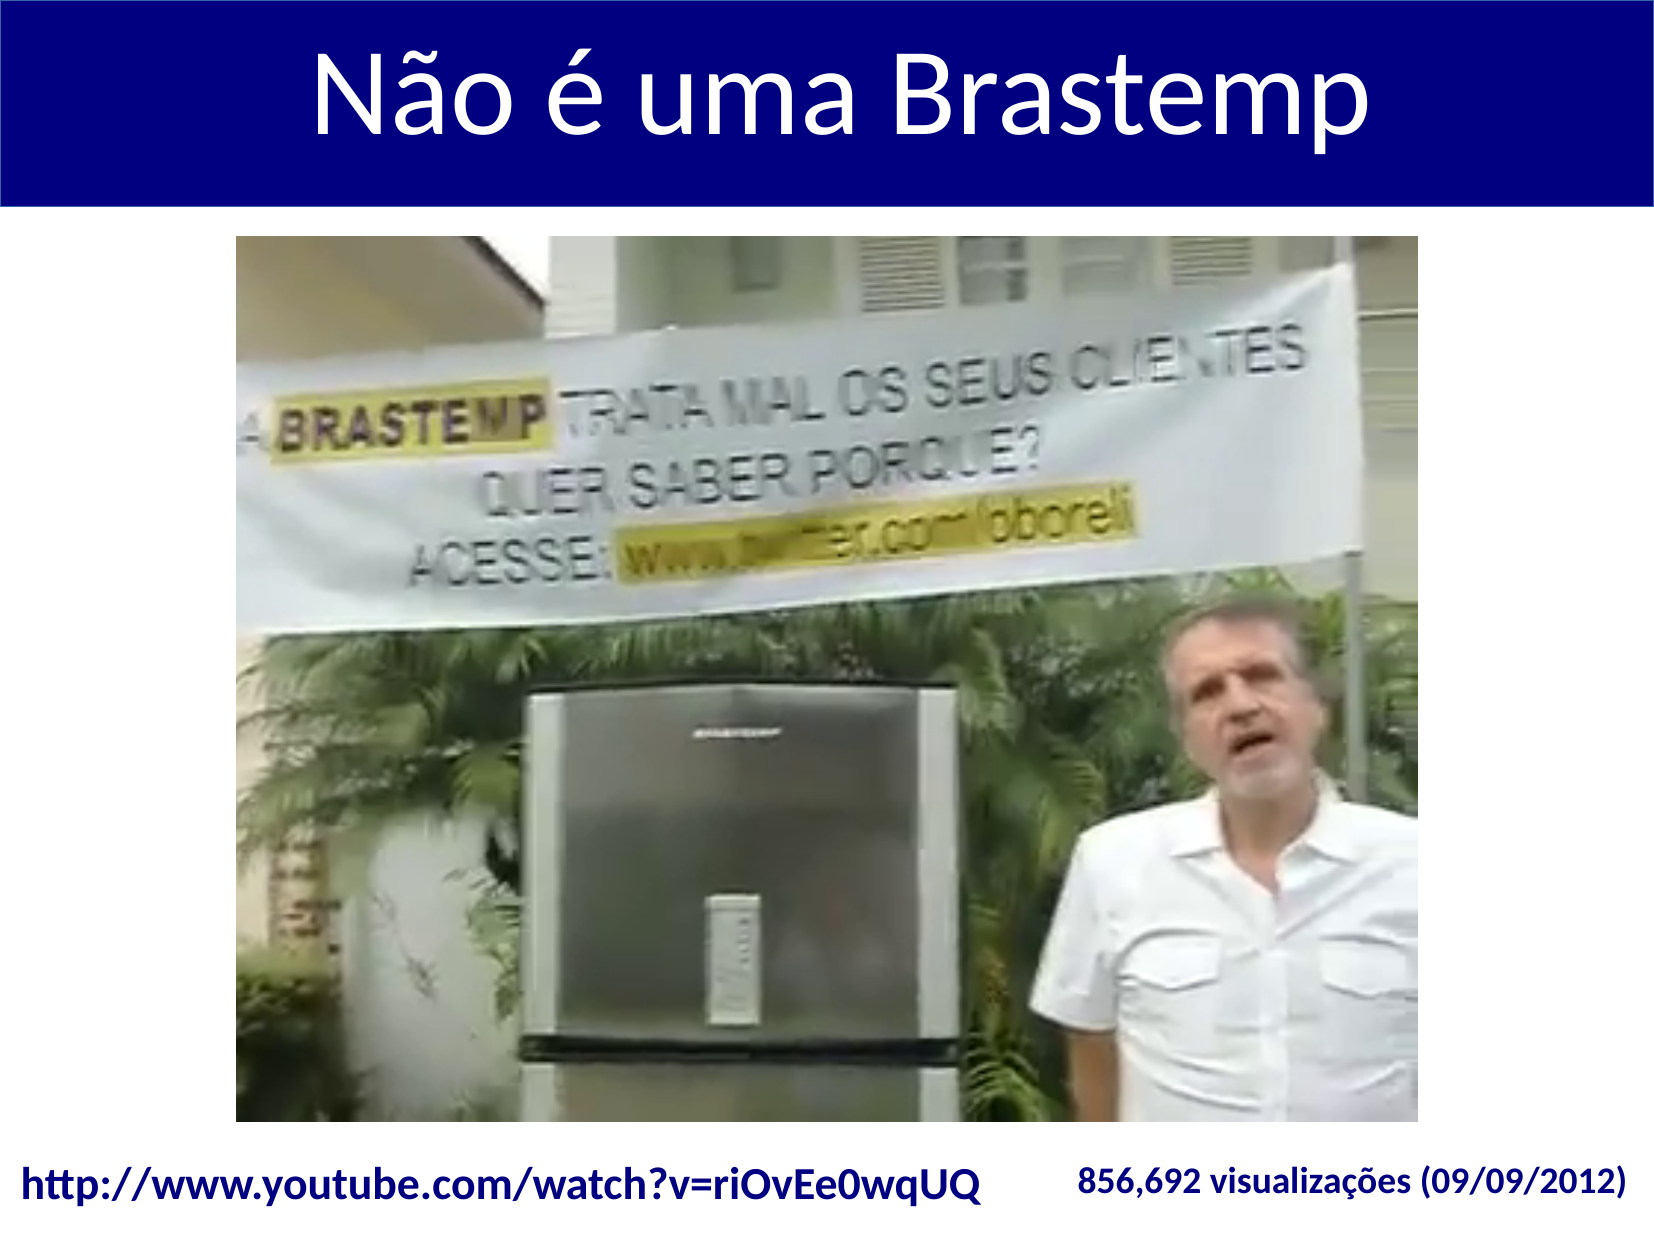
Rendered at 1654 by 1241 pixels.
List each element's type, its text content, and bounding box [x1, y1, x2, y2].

text_box http://www.youtube.com/watch?v=riOvEe0wqUQ [5, 1157, 1010, 1229]
title Não é uma Brastemp [0, 0, 1654, 207]
text_box 856,692 visualizações (09/09/2012) [1062, 1157, 1648, 1219]
picture [236, 236, 1418, 1123]
